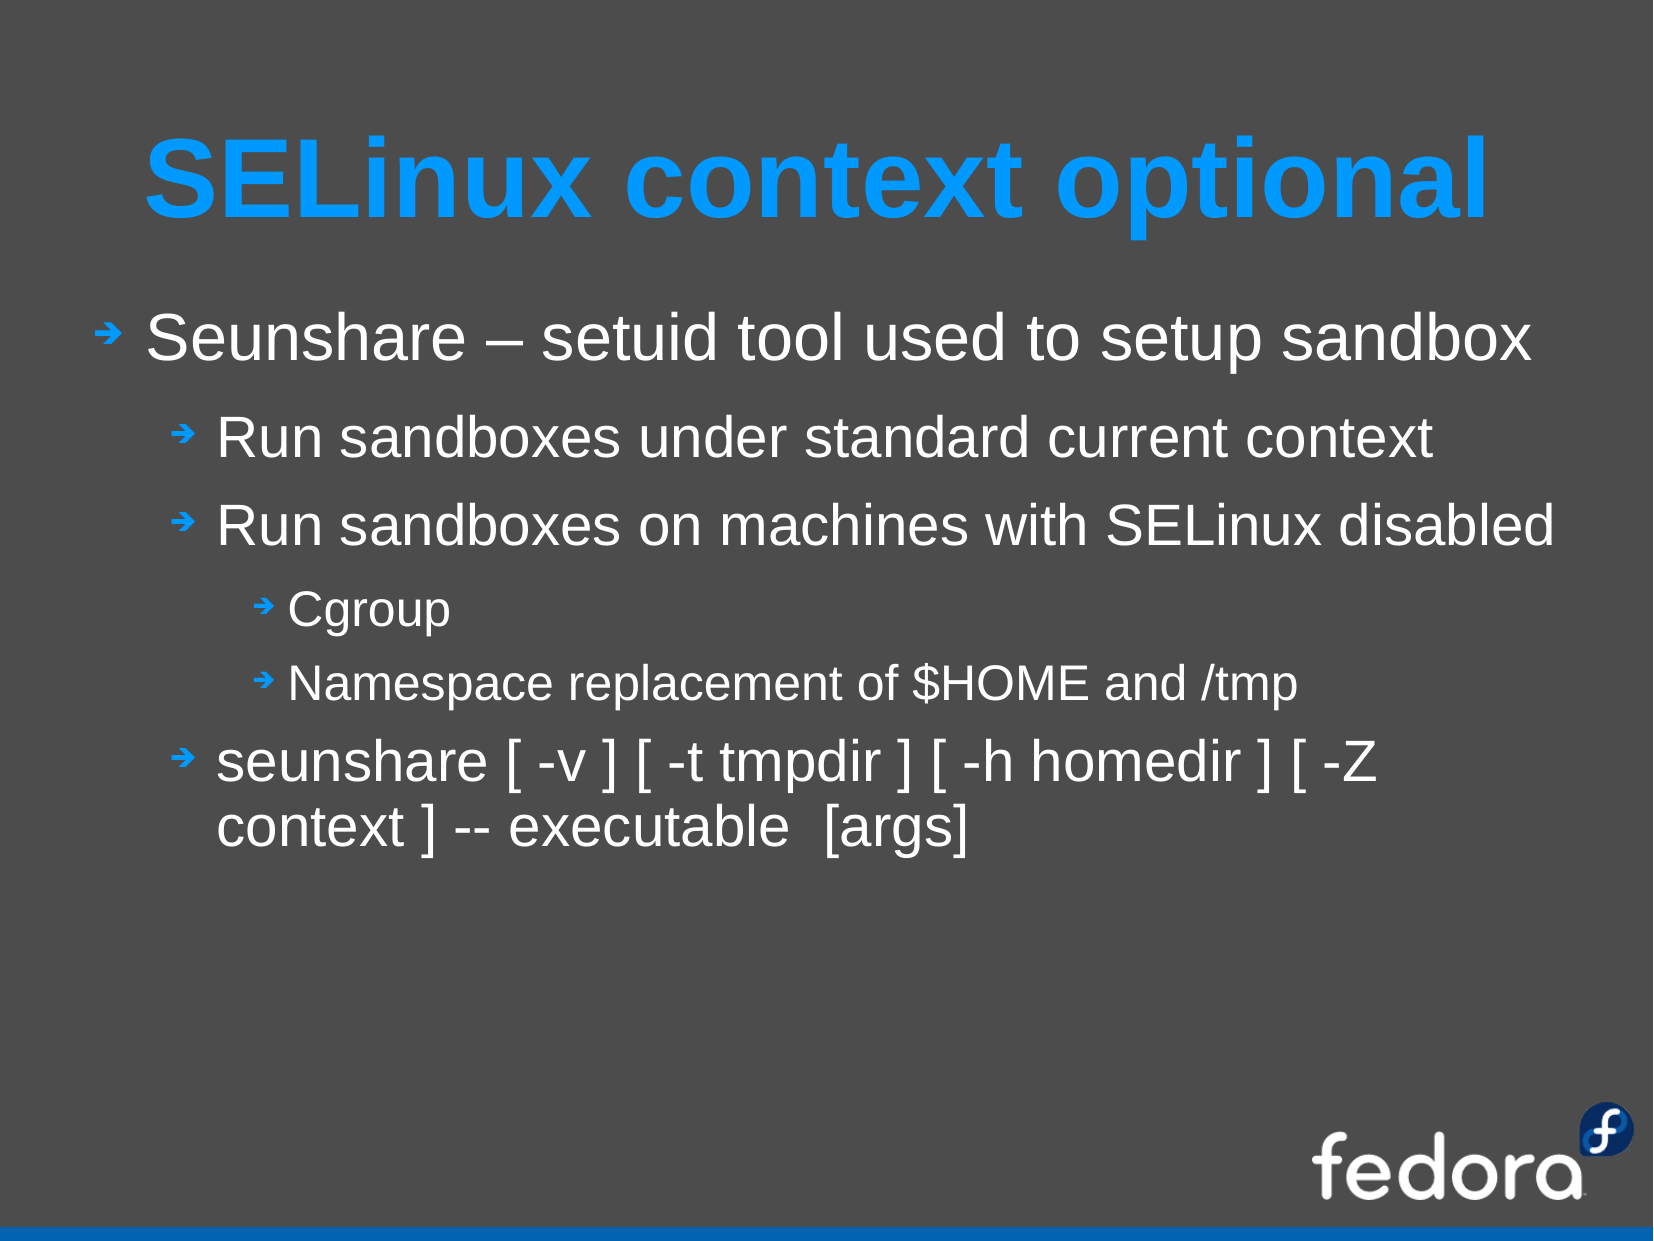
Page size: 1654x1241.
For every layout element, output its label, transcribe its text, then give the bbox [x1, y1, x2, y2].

picture [1312, 1102, 1634, 1200]
title SELinux context optional [112, 75, 1524, 283]
list Seunshare – setuid tool used to setup sandbox Run sandboxes under standard current context Run sandboxes on machines with SELinux disabled Cgroup Namespace replacement of $HOME and /tmp seunshare [ -v ] [ -t tmpdir ] [ -h homedir ] [ -Z context ] -- executable [args] [74, 300, 1575, 1082]
